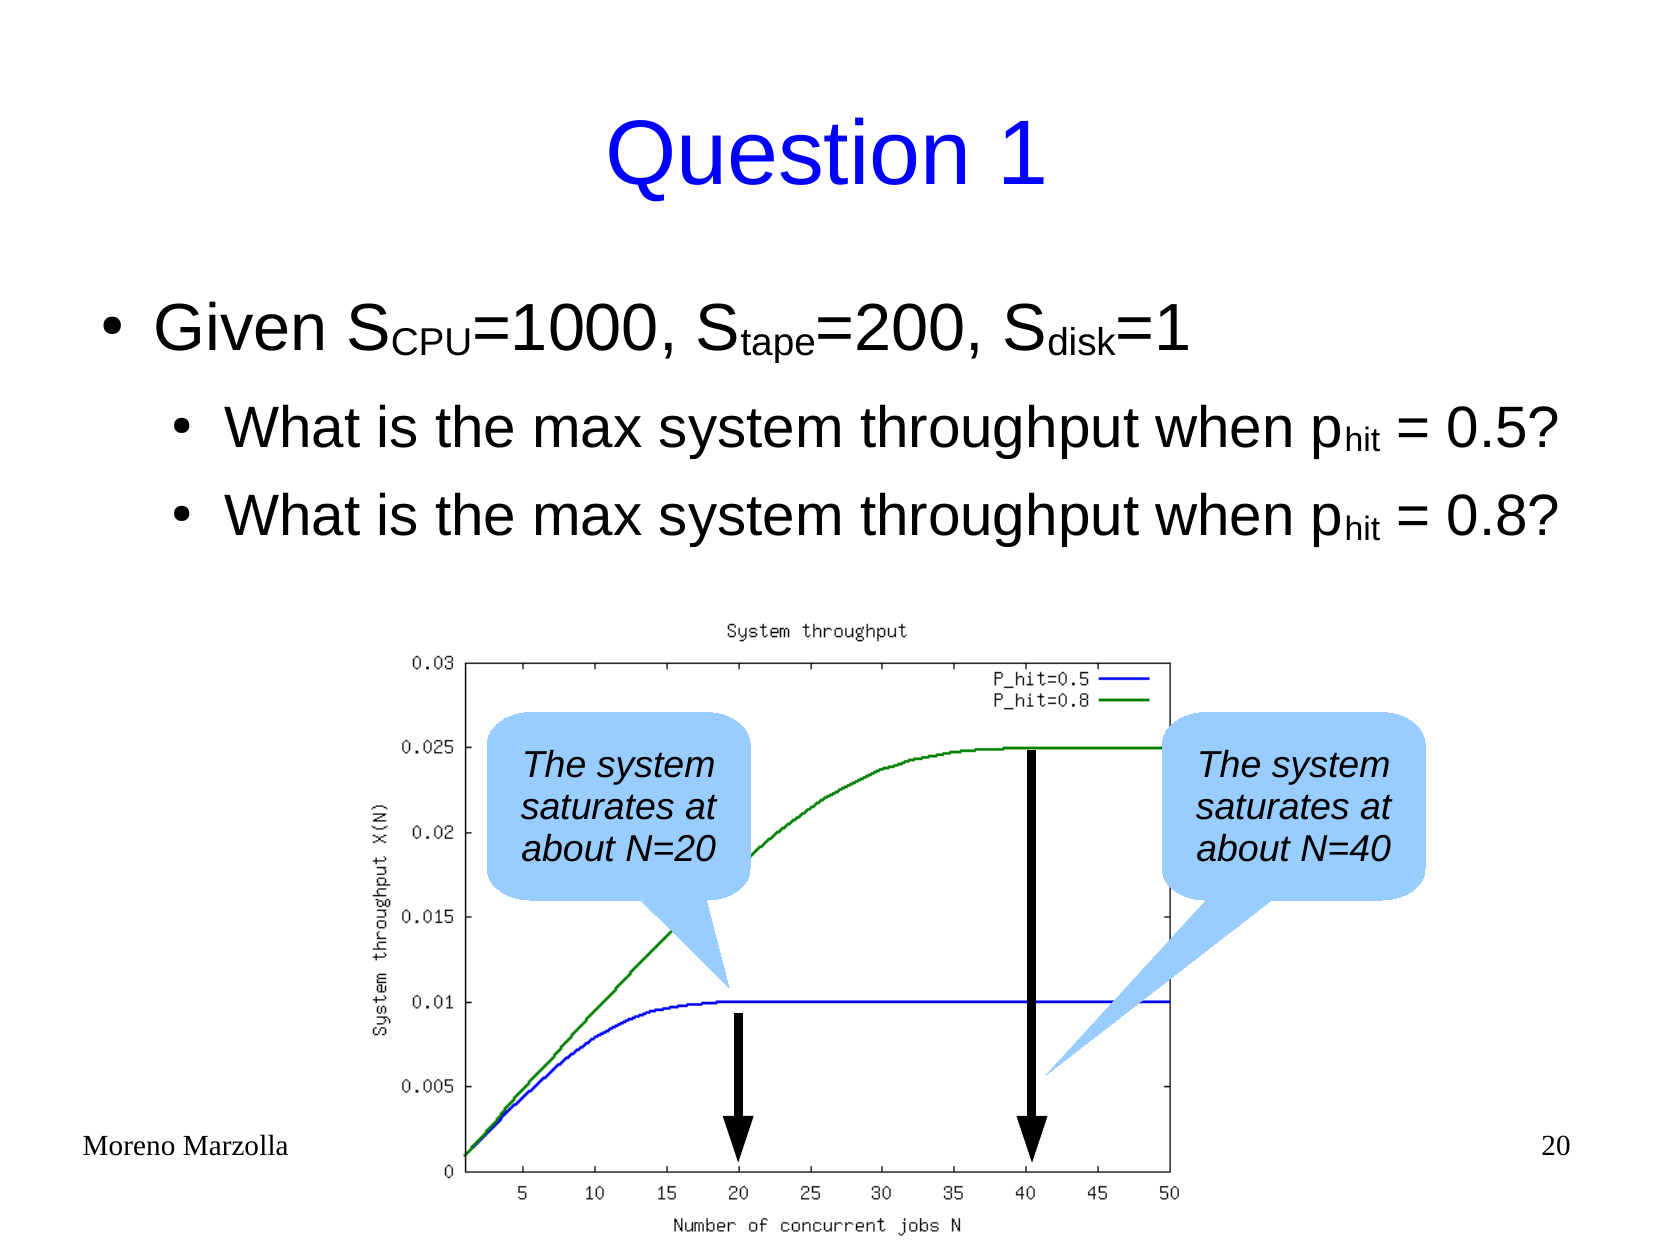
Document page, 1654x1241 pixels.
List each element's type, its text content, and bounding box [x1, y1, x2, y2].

list Given SCPU=1000, Stape=200, Sdisk=1 What is the max system throughput when phit = 0.5? What is the max system throughput when phit = 0.8? [82, 290, 1571, 1109]
title Question 1 [82, 49, 1571, 257]
text_box The system saturates at about N=20 [487, 712, 751, 988]
text_box The system saturates at about N=40 [1045, 712, 1426, 1075]
picture [337, 600, 1191, 1241]
